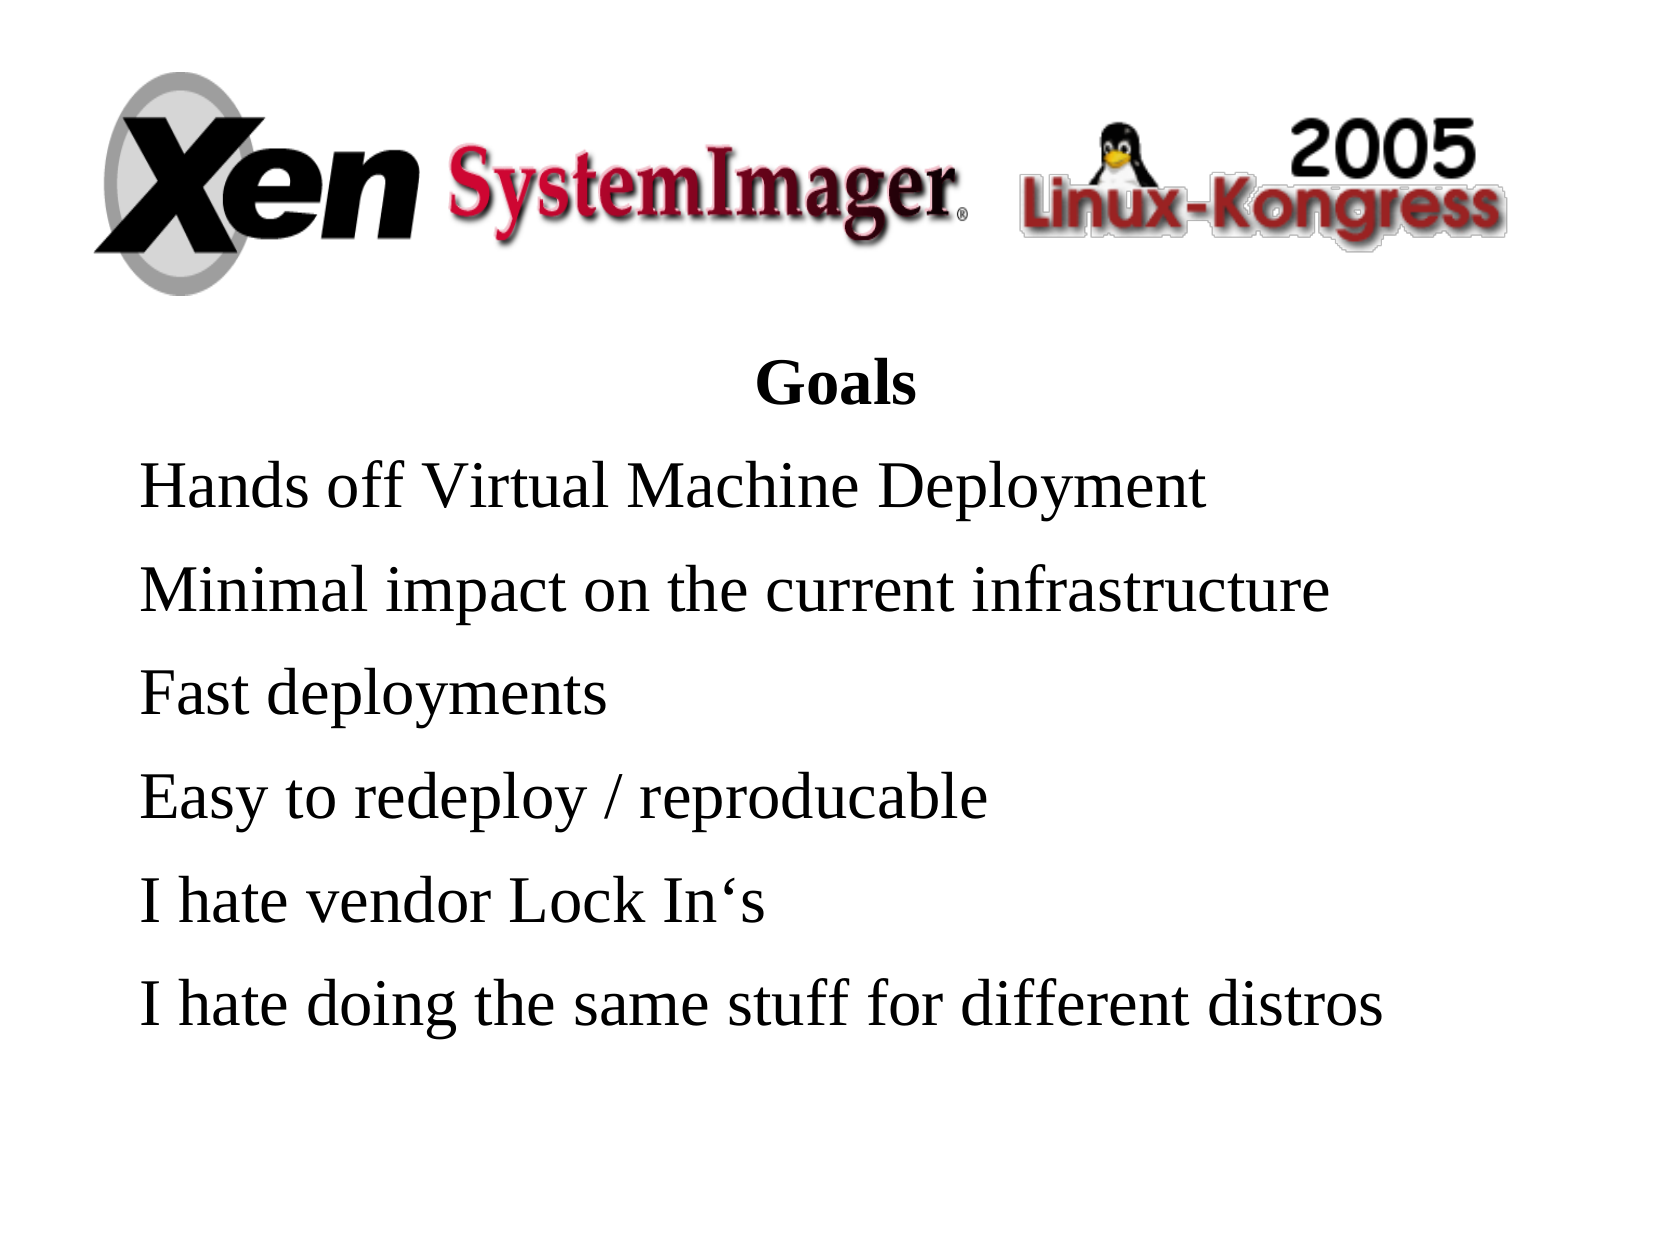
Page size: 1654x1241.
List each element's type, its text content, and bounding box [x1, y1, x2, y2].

picture [93, 72, 420, 296]
list Goals Hands off Virtual Machine Deployment Minimal impact on the current infrastructure Fast deployments Easy to redeploy / reproducable I hate vendor Lock In‘s I hate doing the same stuff for different distros [121, 344, 1534, 1241]
picture [445, 132, 971, 254]
picture [1006, 106, 1524, 265]
